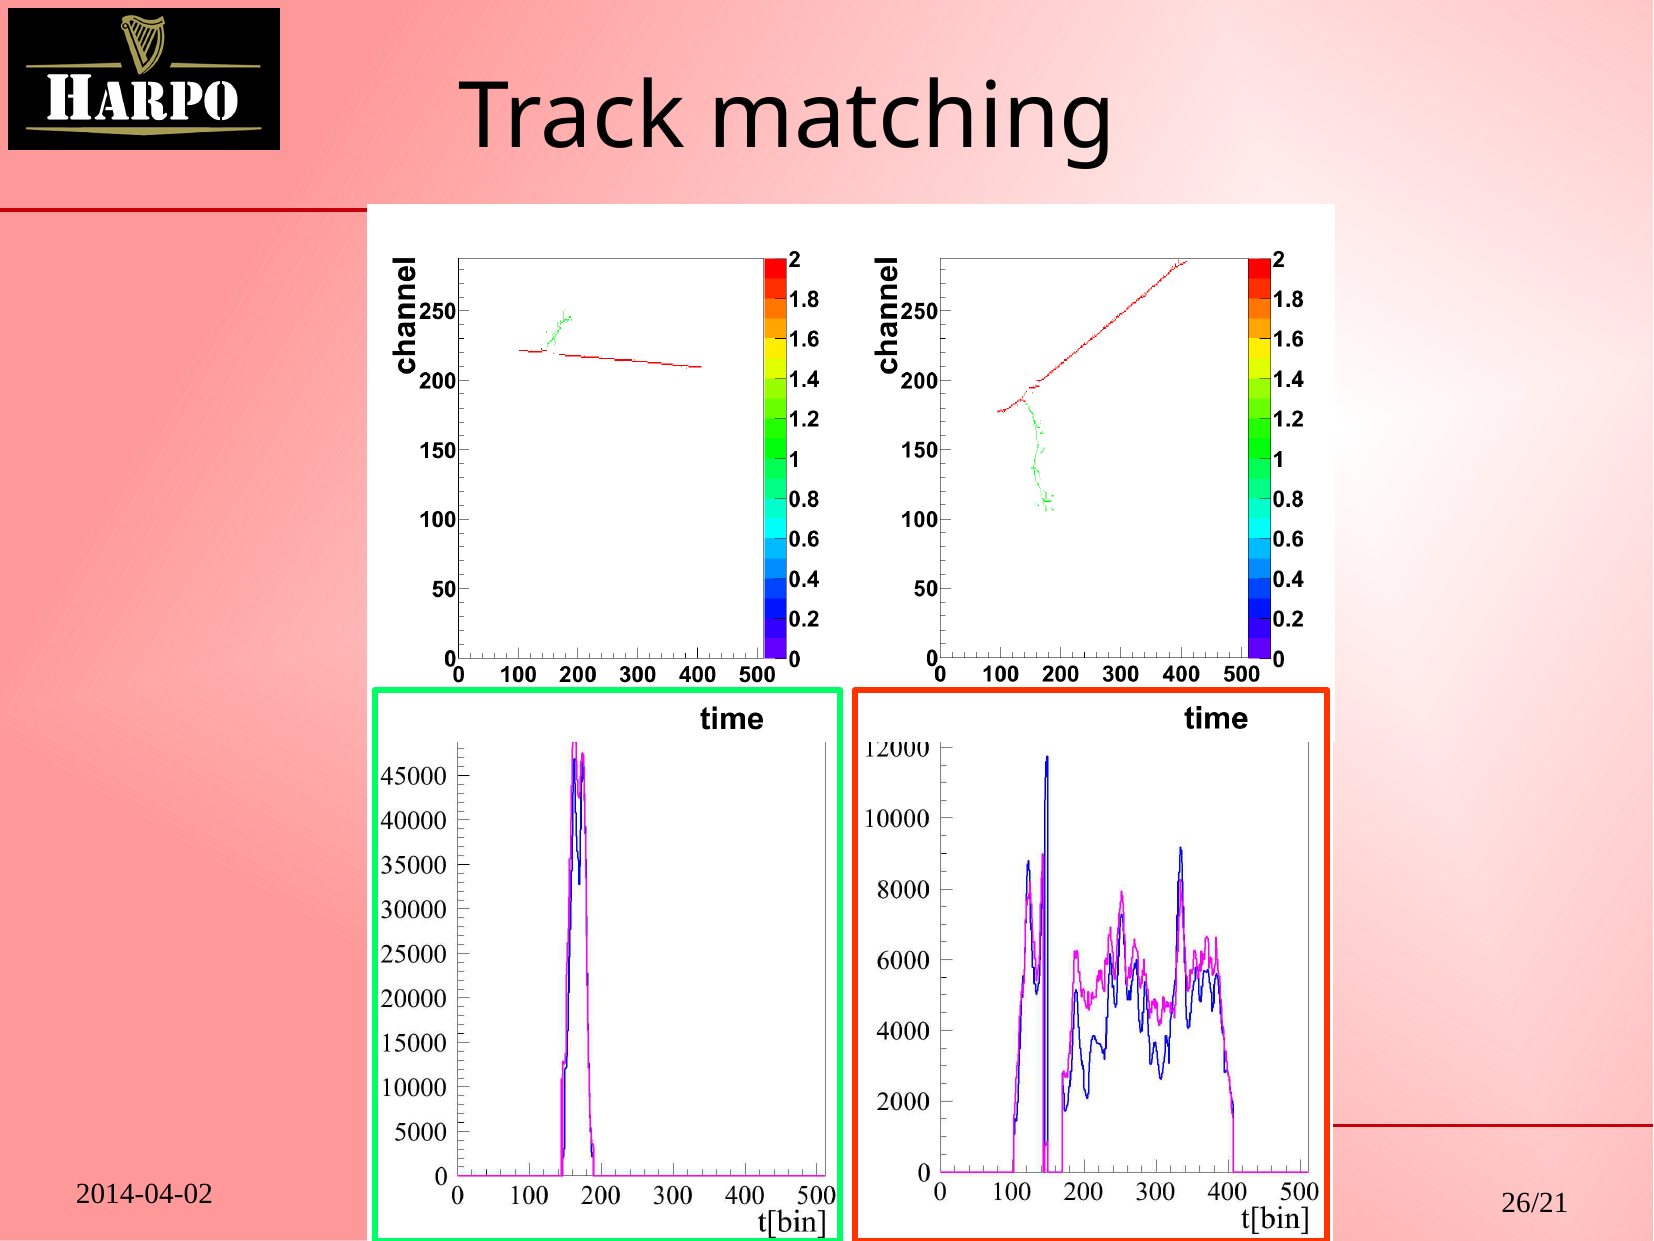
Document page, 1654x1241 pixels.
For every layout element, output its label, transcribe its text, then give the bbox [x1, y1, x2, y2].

picture [378, 693, 837, 1238]
picture [367, 204, 1335, 1241]
picture [858, 693, 1324, 1238]
title Track matching [285, 15, 1291, 211]
picture [8, 8, 280, 150]
